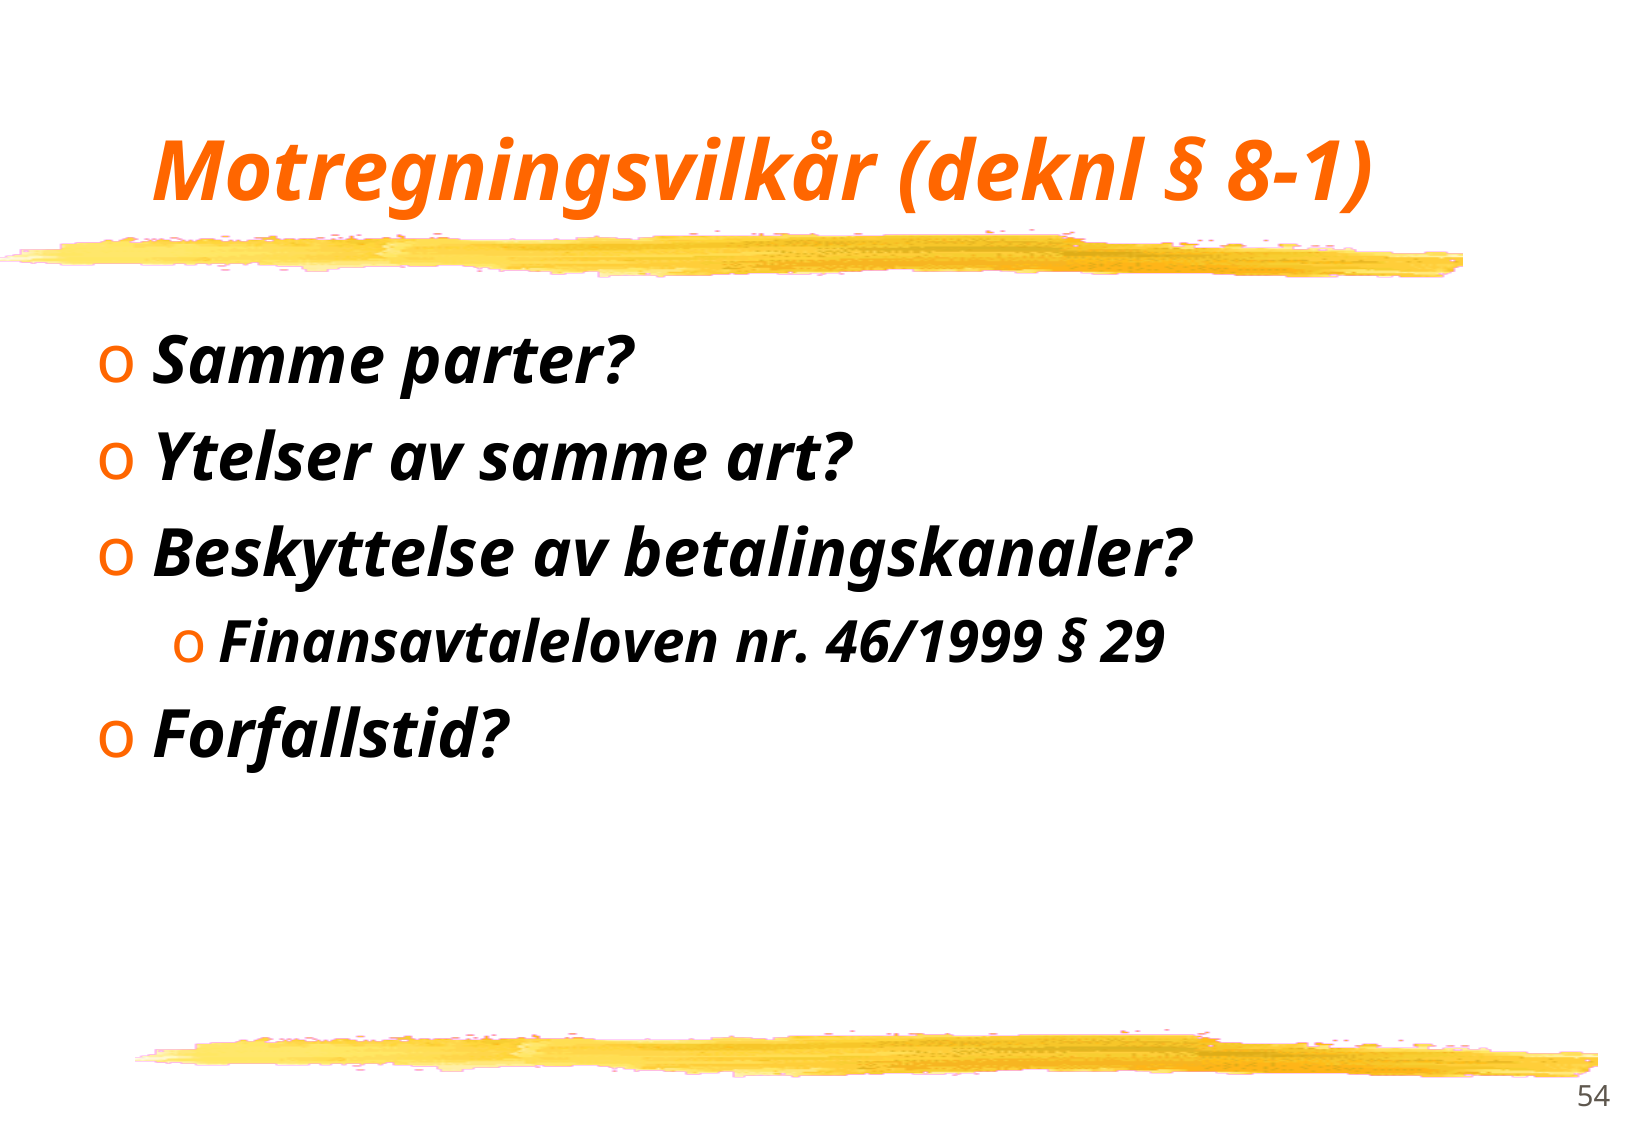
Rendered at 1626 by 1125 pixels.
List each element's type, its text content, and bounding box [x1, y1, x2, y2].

picture [135, 1024, 1598, 1088]
text_box <number> [1516, 1050, 1626, 1125]
title Motregningsvilkår (deknl § 8-1) [72, 37, 1454, 225]
list Samme parter? Ytelser av samme art? Beskyttelse av betalingskanaler? Finansavtaleloven nr. 46/1999 § 29 Forfallstid? [81, 309, 1535, 1001]
picture [0, 224, 1463, 288]
